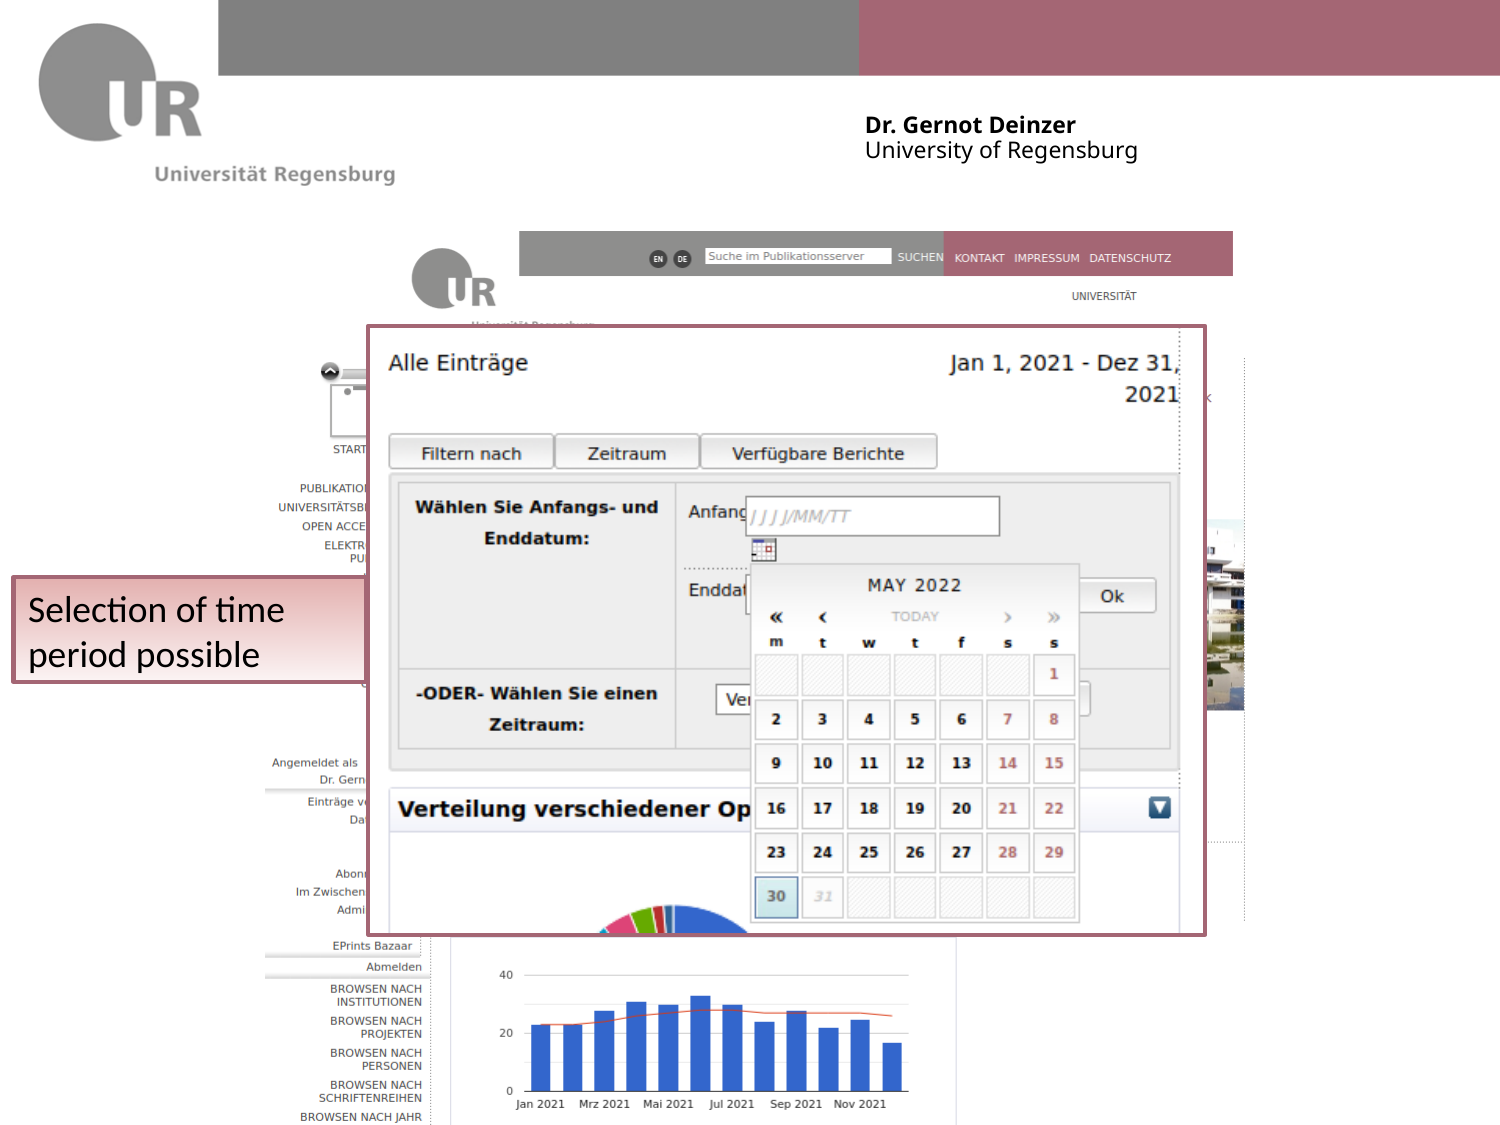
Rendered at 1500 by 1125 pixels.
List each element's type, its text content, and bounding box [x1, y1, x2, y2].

picture [265, 231, 1291, 1125]
picture [17, 18, 419, 209]
picture [370, 327, 1204, 933]
text_box Selection of time period possible [13, 577, 367, 682]
